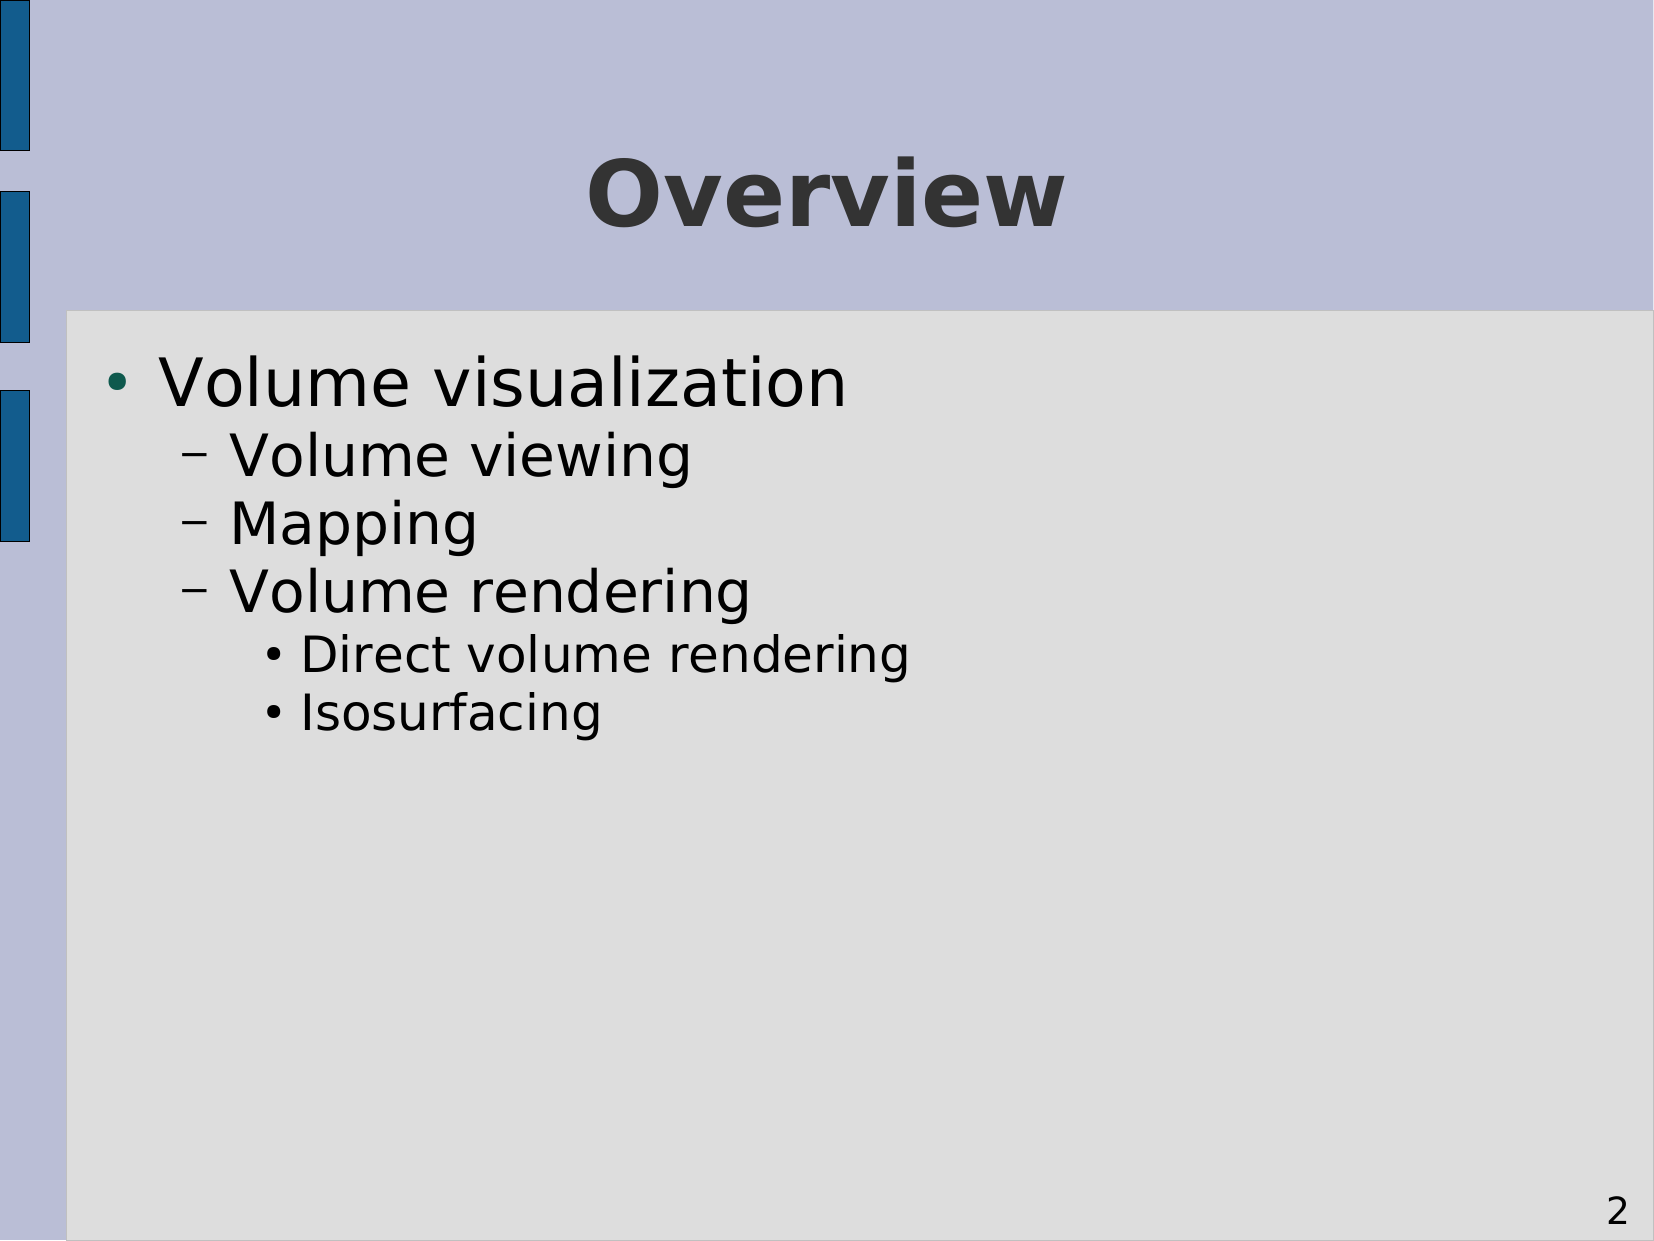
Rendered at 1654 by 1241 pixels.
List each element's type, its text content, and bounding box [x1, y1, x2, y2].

title Overview [121, 91, 1534, 299]
list Volume visualization Volume viewing Mapping Volume rendering Direct volume rendering Isosurfacing [87, 344, 1639, 1191]
